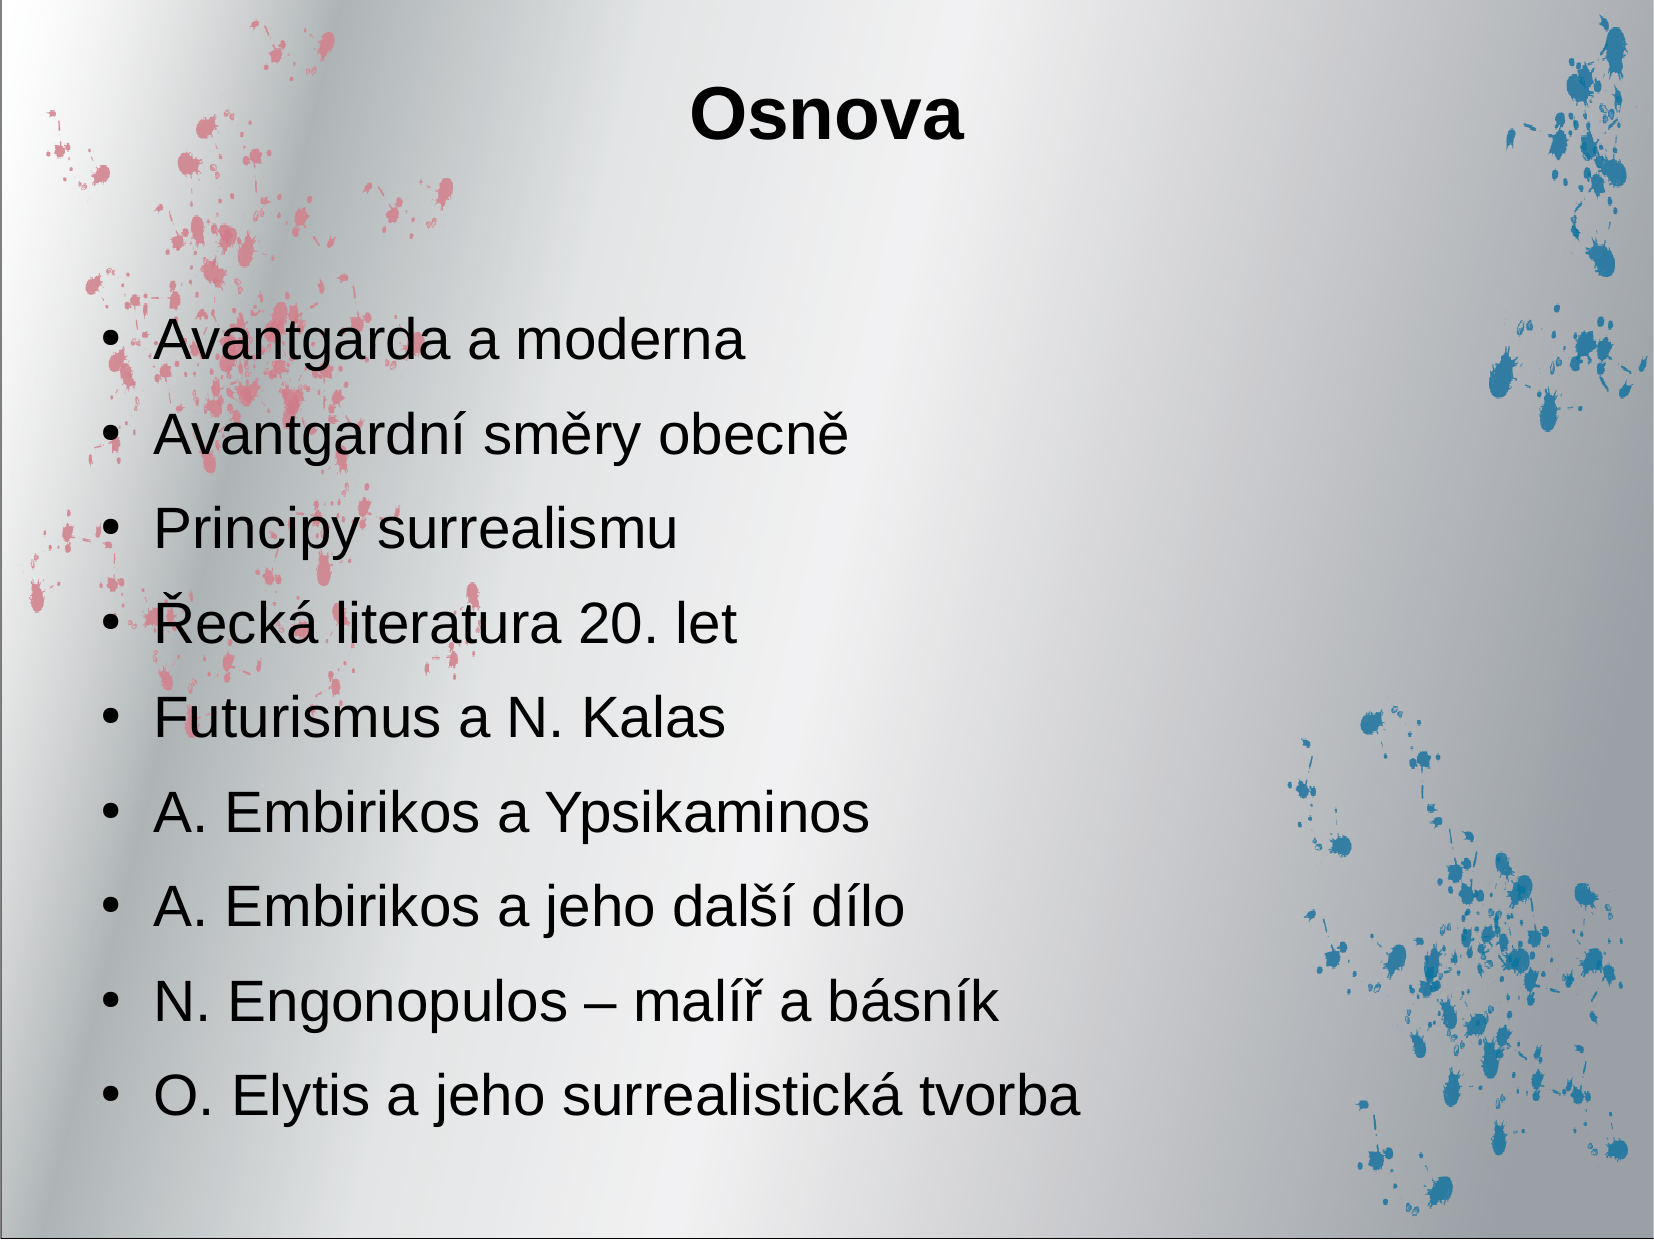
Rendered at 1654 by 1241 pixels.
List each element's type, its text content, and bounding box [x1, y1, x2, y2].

list Avantgarda a moderna Avantgardní směry obecně Principy surrealismu Řecká literatura 20. let Futurismus a N. Kalas A. Embirikos a Ypsikaminos A. Embirikos a jeho další dílo N. Engonopulos – malíř a básník O. Elytis a jeho surrealistická tvorba [82, 212, 1571, 1126]
picture [0, 0, 1654, 1241]
title Οsnova [82, 49, 1571, 178]
